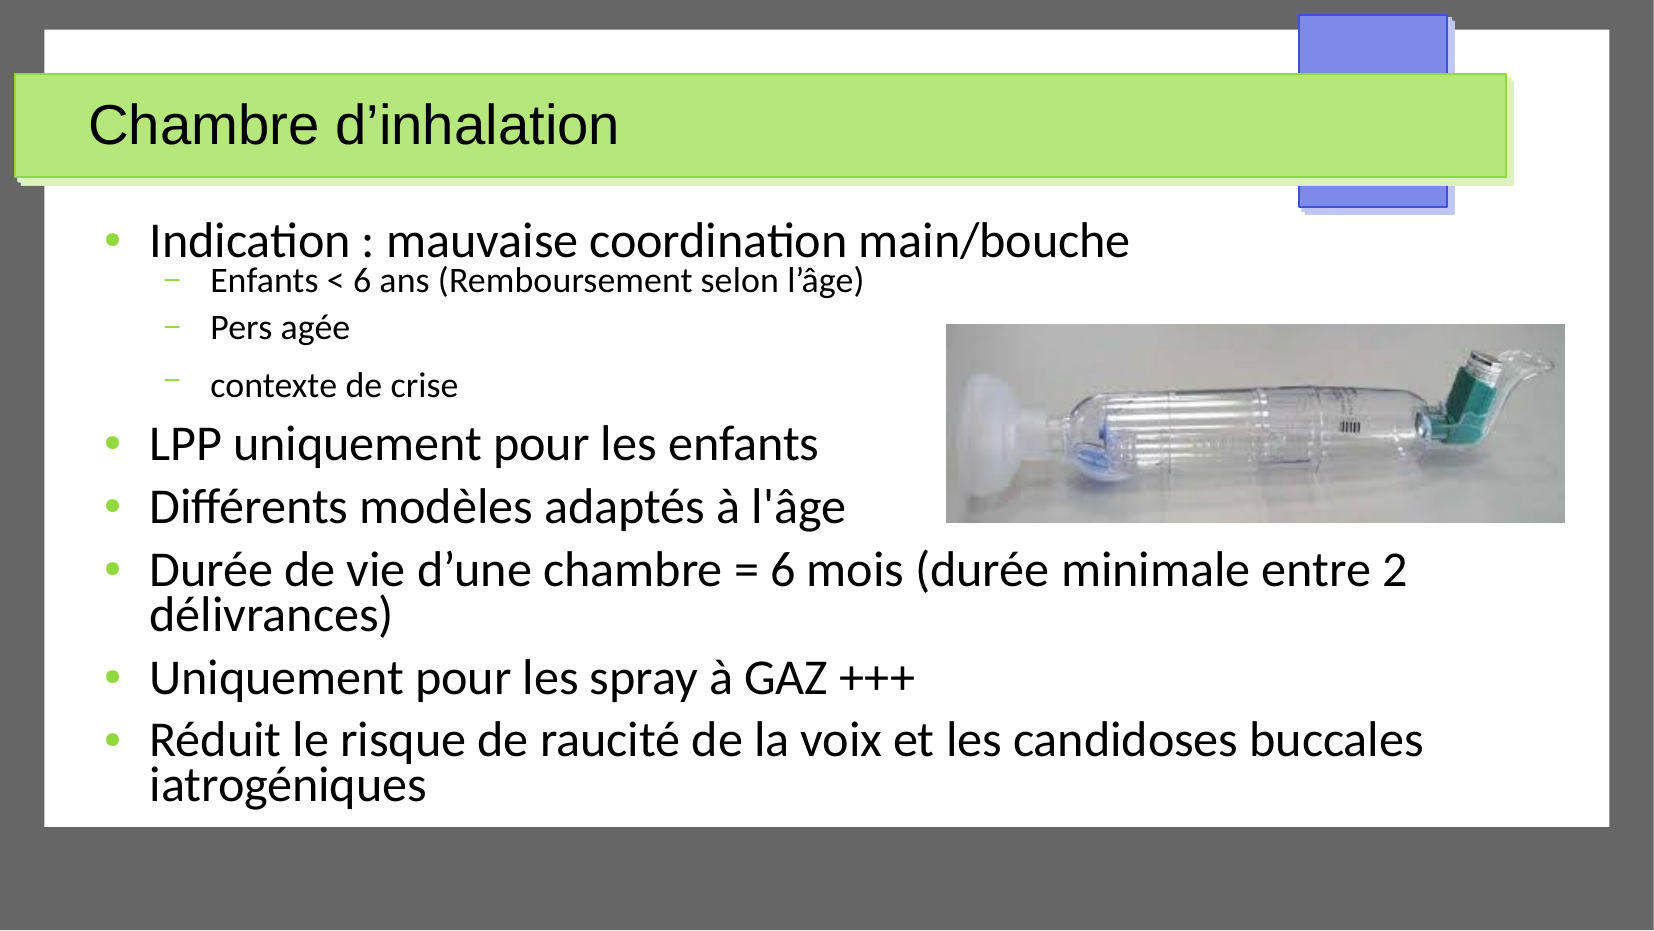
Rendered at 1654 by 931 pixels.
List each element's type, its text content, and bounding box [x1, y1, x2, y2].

list Indication : mauvaise coordination main/bouche Enfants < 6 ans (Remboursement selon l’âge) Pers agée contexte de crise LPP uniquement pour les enfants Différents modèles adaptés à l'âge Durée de vie d’une chambre = 6 mois (durée minimale entre 2 délivrances) Uniquement pour les spray à GAZ +++ Réduit le risque de raucité de la voix et les candidoses buccales iatrogéniques [88, 221, 1565, 813]
title Chambre d’inhalation [88, 73, 1506, 178]
picture [946, 324, 1565, 523]
